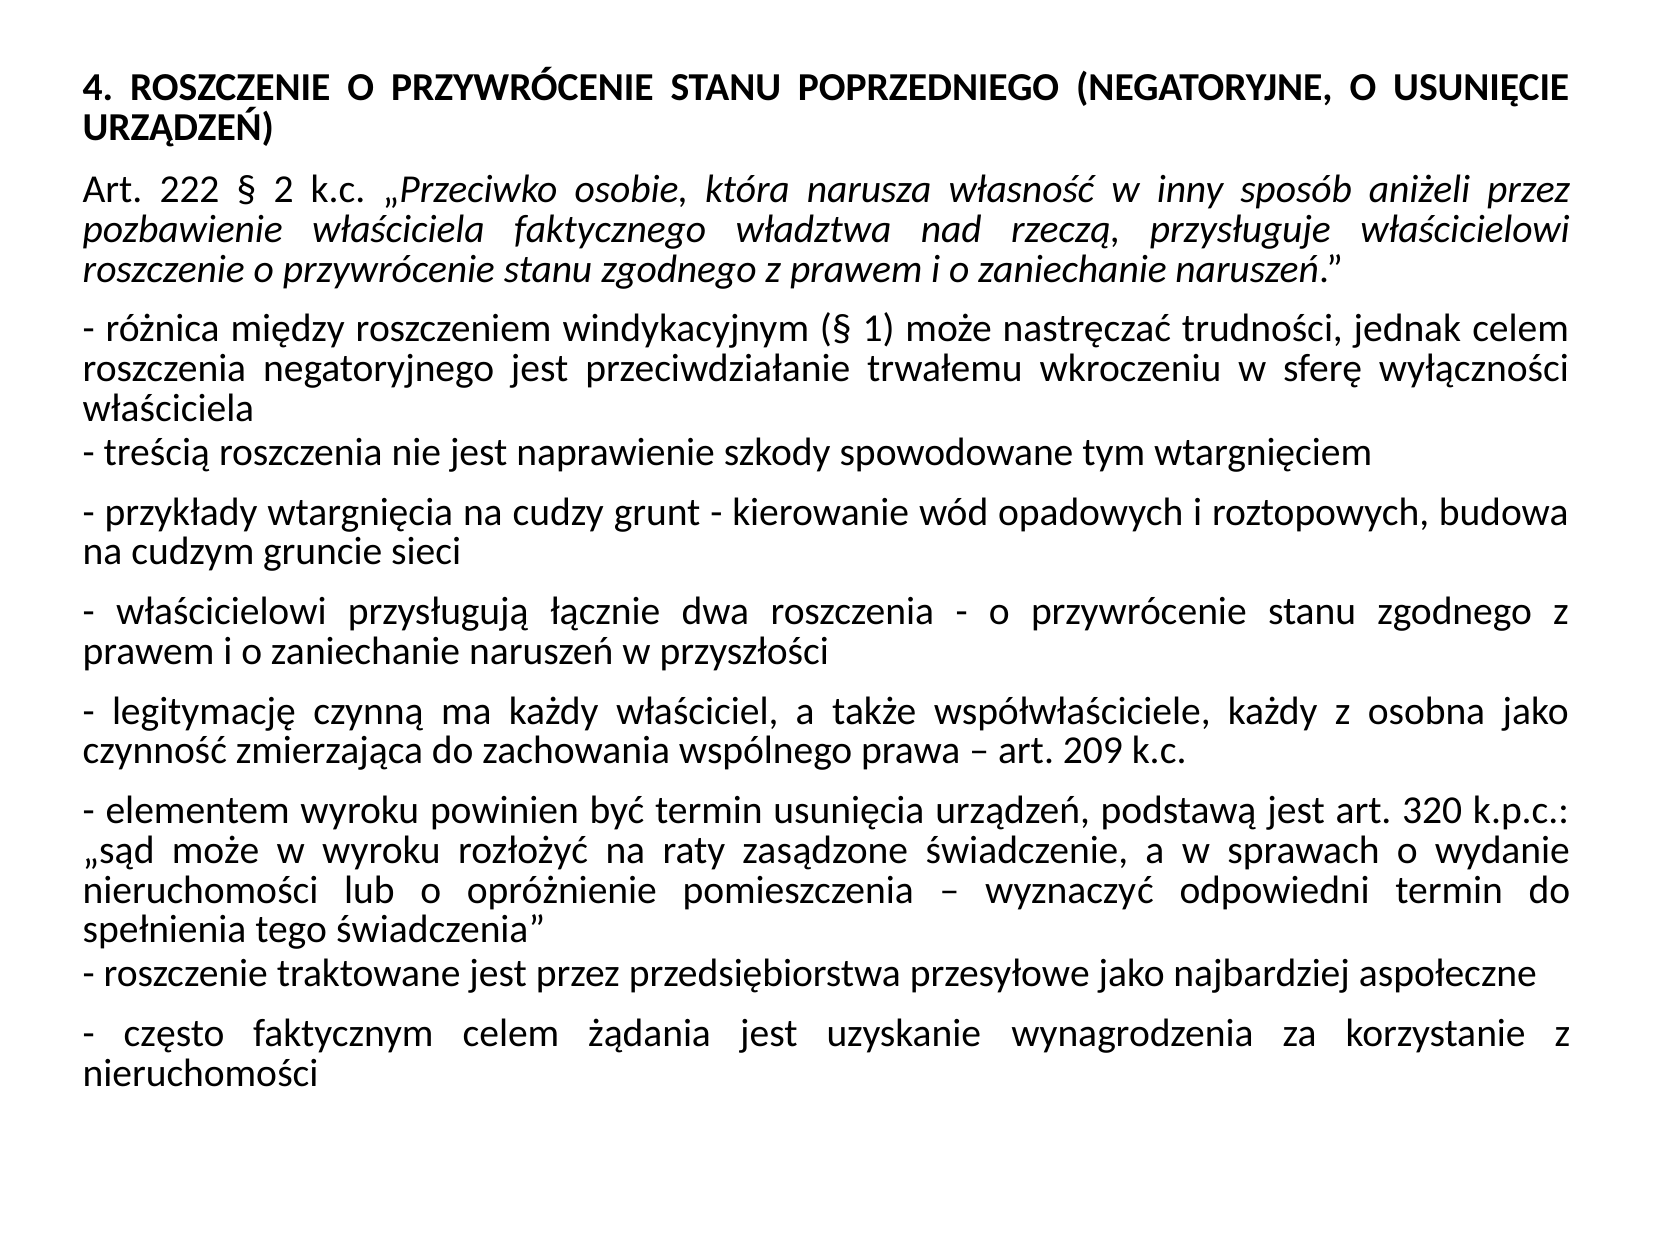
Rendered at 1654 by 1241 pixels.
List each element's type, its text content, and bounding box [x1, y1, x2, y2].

list 4. ROSZCZENIE O PRZYWRÓCENIE STANU POPRZEDNIEGO (NEGATORYJNE, O USUNIĘCIE URZĄDZEŃ) Art. 222 § 2 k.c. „Przeciwko osobie, która narusza własność w inny sposób aniżeli przez pozbawienie właściciela faktycznego władztwa nad rzeczą, przysługuje właścicielowi roszczenie o przywrócenie stanu zgodnego z prawem i o zaniechanie naruszeń.” - różnica między roszczeniem windykacyjnym (§ 1) może nastręczać trudności, jednak celem roszczenia negatoryjnego jest przeciwdziałanie trwałemu wkroczeniu w sferę wyłączności właściciela - treścią roszczenia nie jest naprawienie szkody spowodowane tym wtargnięciem - przykłady wtargnięcia na cudzy grunt - kierowanie wód opadowych i roztopowych, budowa na cudzym gruncie sieci - właścicielowi przysługują łącznie dwa roszczenia - o przywrócenie stanu zgodnego z prawem i o zaniechanie naruszeń w przyszłości - legitymację czynną ma każdy właściciel, a także współwłaściciele, każdy z osobna jako czynność zmierzająca do zachowania wspólnego prawa – art. 209 k.c. - elementem wyroku powinien być termin usunięcia urządzeń, podstawą jest art. 320 k.p.c.: „sąd może w wyroku rozłożyć na raty zasądzone świadczenie, a w sprawach o wydanie nieruchomości lub o opróżnienie pomieszczenia – wyznaczyć odpowiedni termin do spełnienia tego świadczenia” - roszczenie traktowane jest przez przedsiębiorstwa przesyłowe jako najbardziej aspołeczne - często faktycznym celem żądania jest uzyskanie wynagrodzenia za korzystanie z nieruchomości [82, 70, 1571, 1109]
